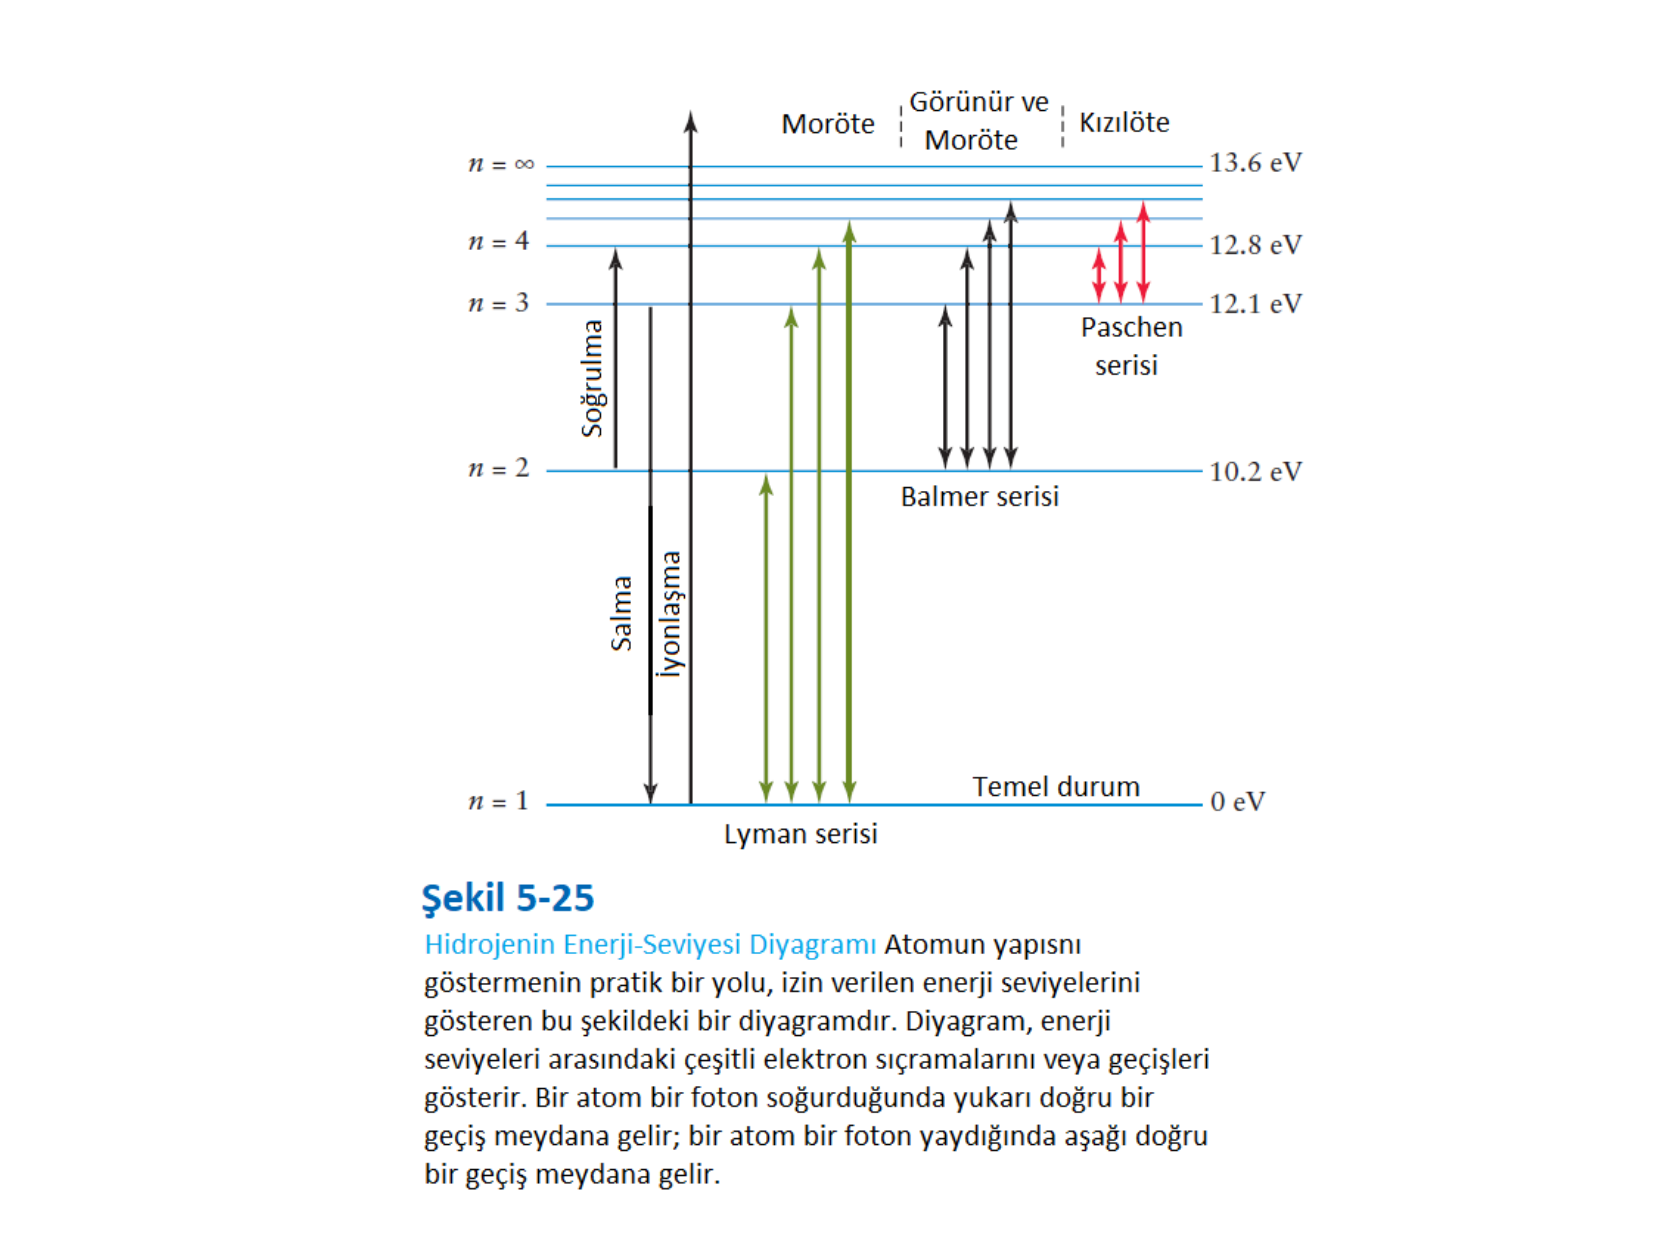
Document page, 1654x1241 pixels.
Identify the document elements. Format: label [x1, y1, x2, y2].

picture [420, 82, 1321, 1201]
